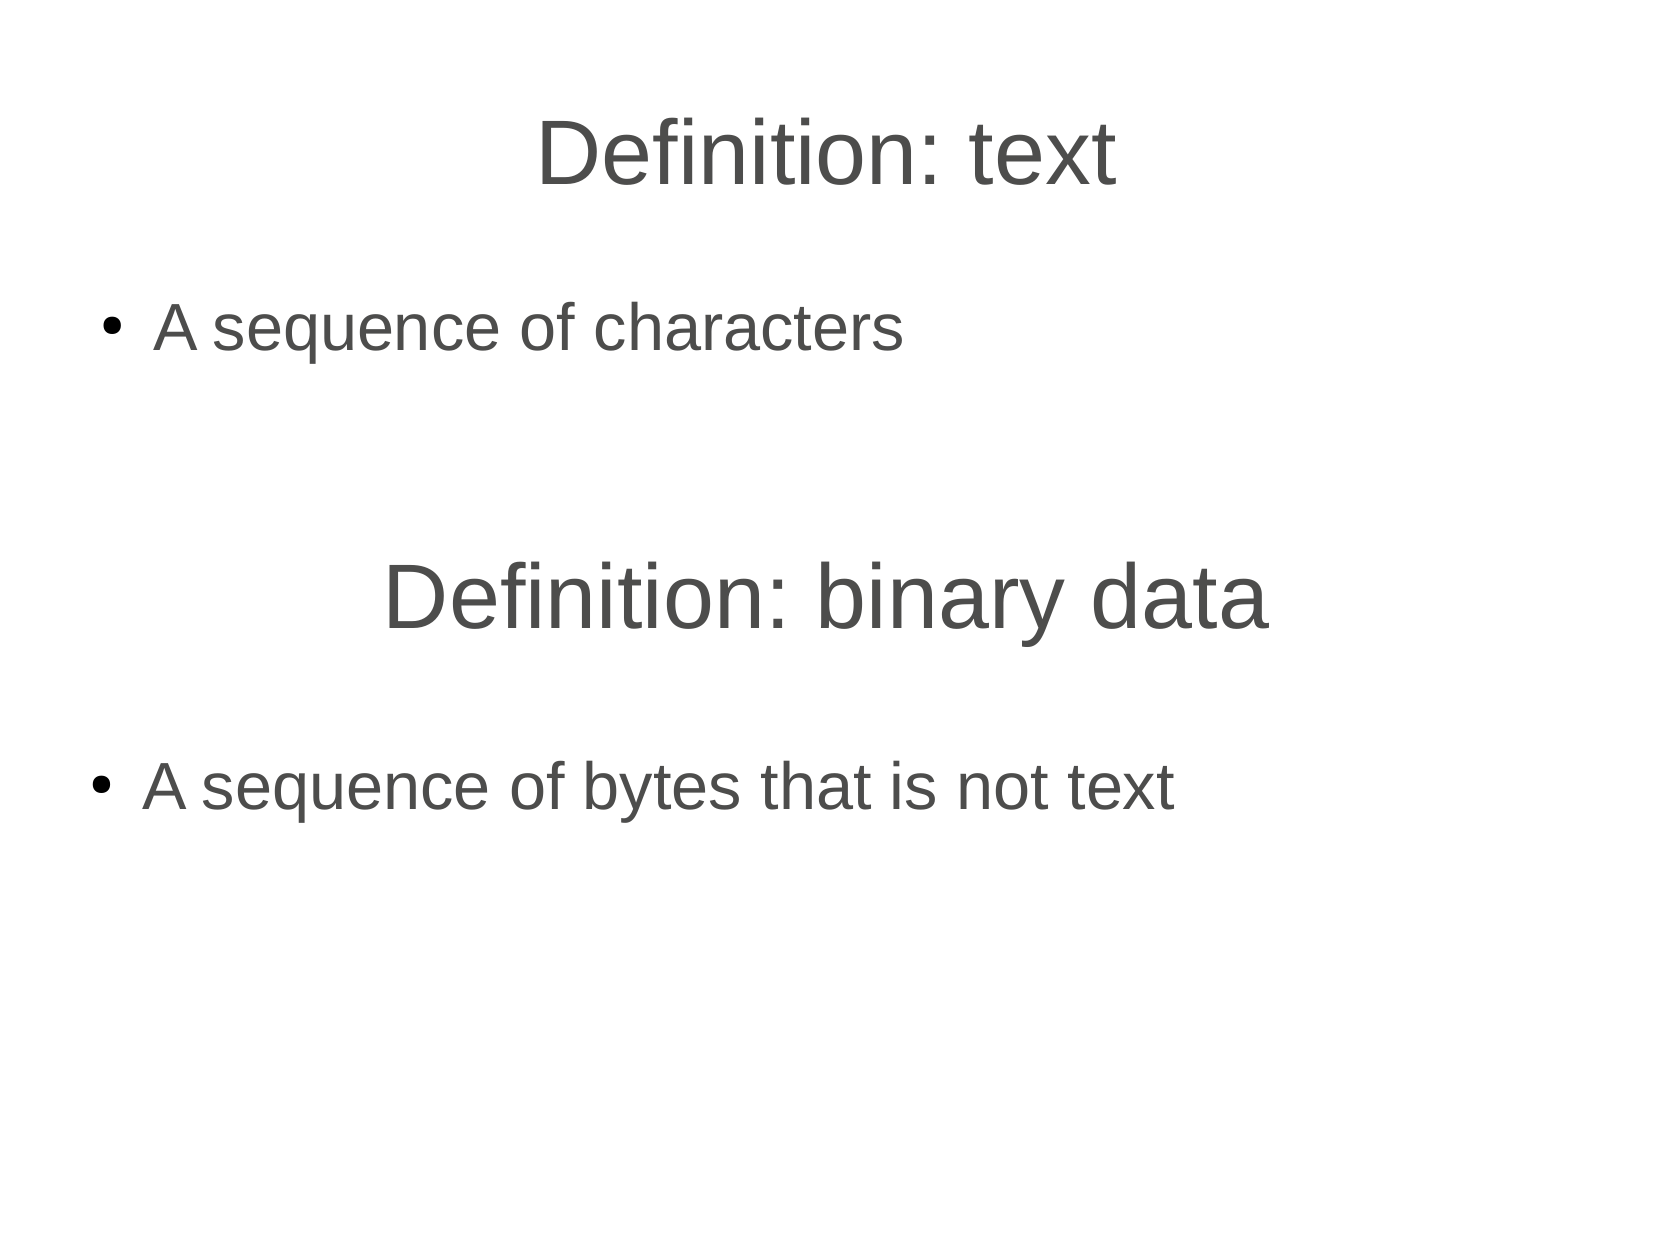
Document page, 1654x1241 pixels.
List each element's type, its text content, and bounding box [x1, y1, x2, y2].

list A sequence of characters [82, 290, 1571, 406]
title Definition: text [82, 49, 1571, 257]
title Definition: binary data [82, 493, 1571, 701]
list A sequence of bytes that is not text [71, 748, 1561, 864]
